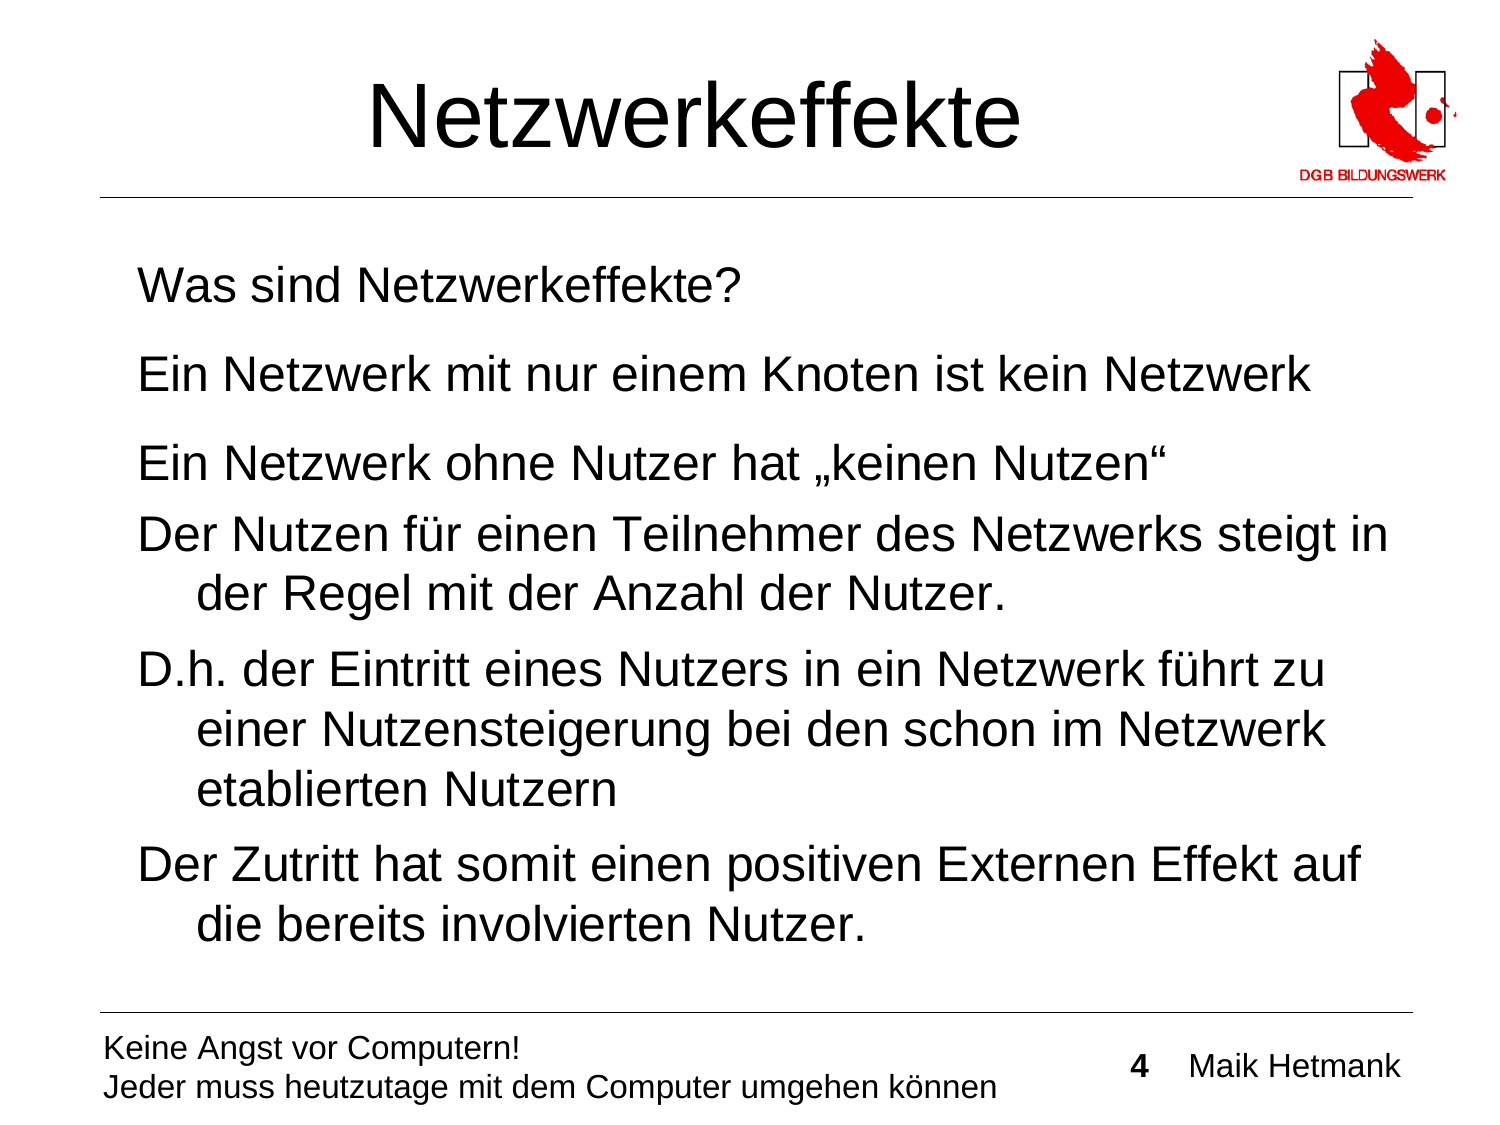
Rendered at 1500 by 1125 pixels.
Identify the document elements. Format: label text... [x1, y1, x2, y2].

text_box Was sind Netzwerkeffekte? [137, 253, 1407, 317]
text_box Der Zutritt hat somit einen positiven Externen Effekt auf die bereits involvierten Nutzer. [137, 832, 1407, 949]
text_box D.h. der Eintritt eines Nutzers in ein Netzwerk führt zu einer Nutzensteigerung bei den schon im Netzwerk etablierten Nutzern [137, 637, 1407, 813]
title Netzwerkeffekte [87, 49, 1305, 175]
text_box Der Nutzen für einen Teilnehmer des Netzwerks steigt in der Regel mit der Anzahl der Nutzer. [137, 501, 1407, 618]
text_box Ein Netzwerk mit nur einem Knoten ist kein Netzwerk [137, 342, 1404, 415]
picture [1299, 37, 1457, 181]
text_box Ein Netzwerk ohne Nutzer hat „keinen Nutzen“ [137, 431, 1407, 501]
